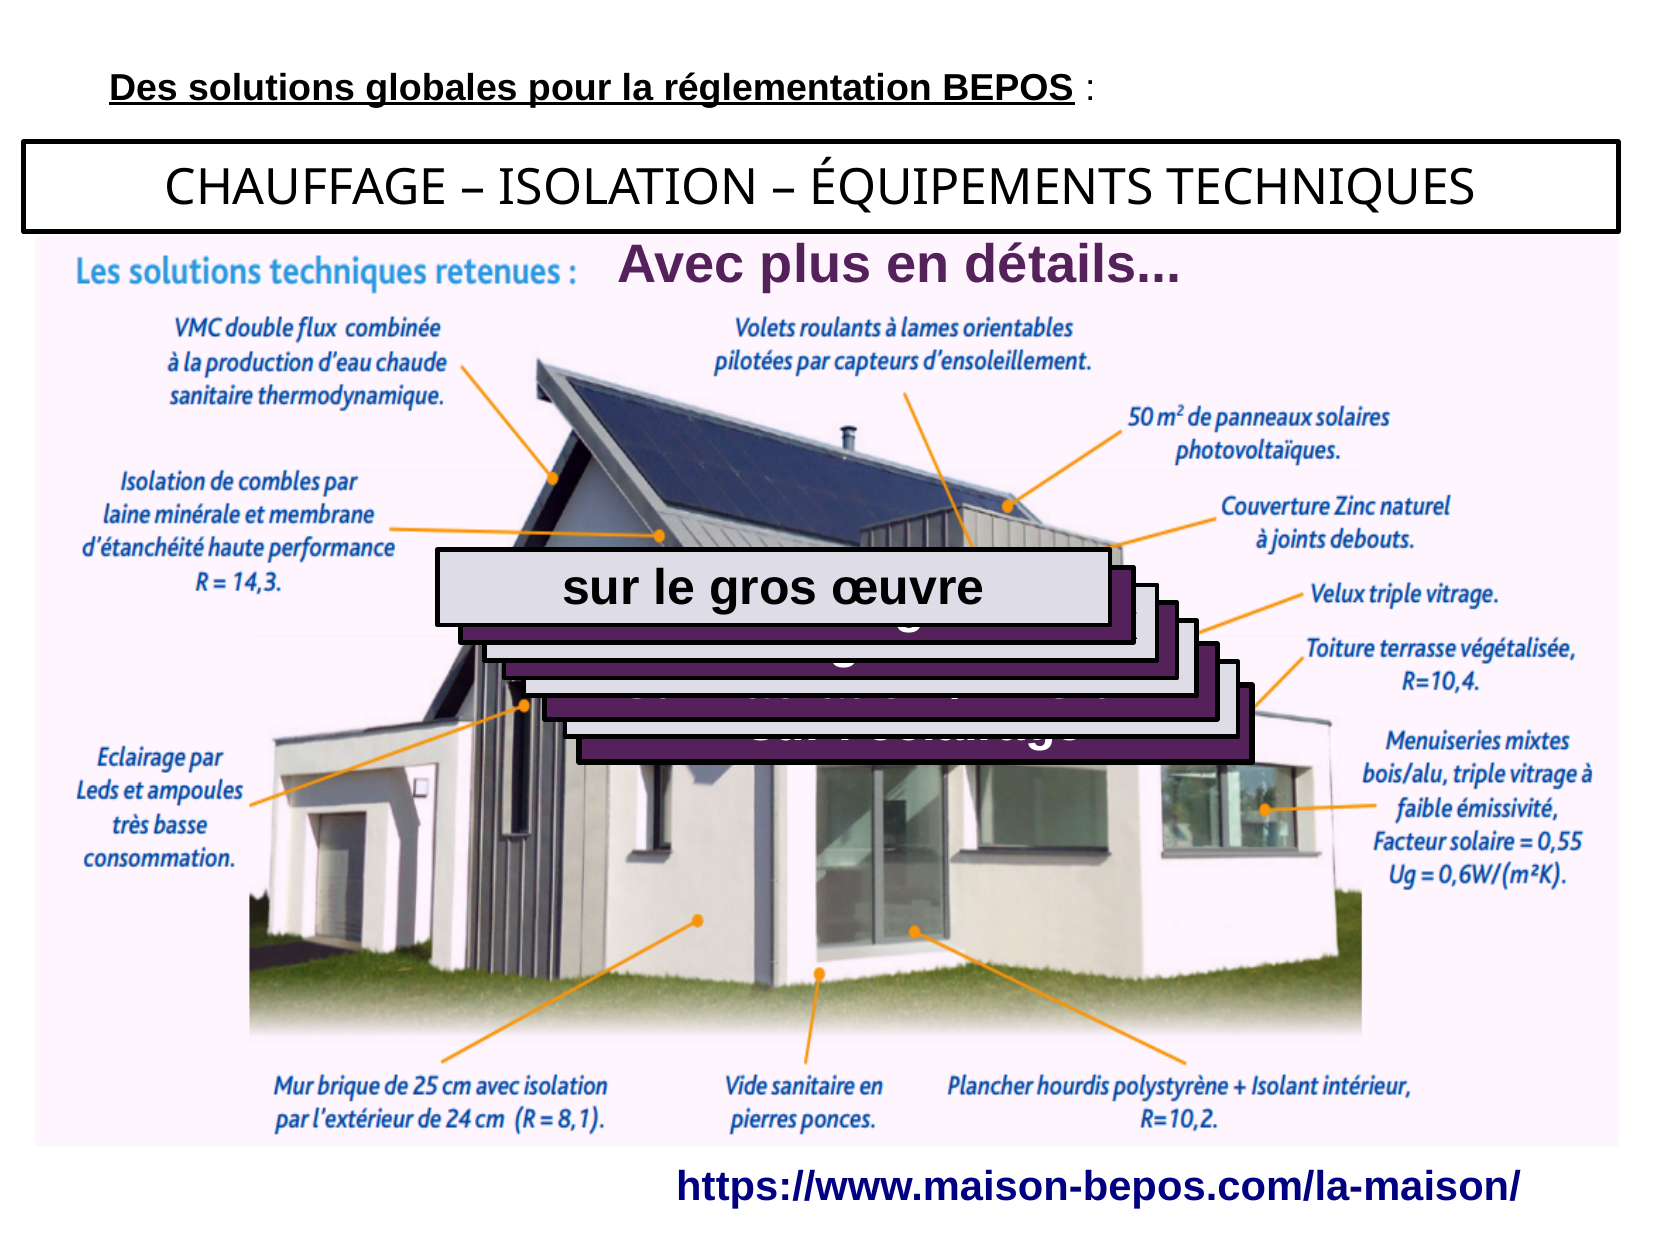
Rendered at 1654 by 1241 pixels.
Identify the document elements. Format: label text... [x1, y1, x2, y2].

text_box sur les volets Roulants [523, 620, 1197, 696]
text_box sur l’éclairage [579, 685, 1252, 762]
text_box sur le gros œuvre [437, 549, 1110, 625]
text_box sur les vitrages [460, 567, 1134, 643]
text_box sur les Choix de matériaux [484, 584, 1158, 661]
text_box Avec plus en détails... [602, 225, 1288, 302]
picture [35, 236, 1619, 1146]
text_box Des solutions globales pour la réglementation BEPOS : [94, 59, 1477, 116]
text_box CHAUFFAGE – ISOLATION – ÉQUIPEMENTS TECHNIQUES [23, 141, 1619, 232]
text_box https://www.maison-bepos.com/la-maison/ [661, 1155, 1630, 1217]
text_box sur l’aération /VMC df [544, 643, 1218, 720]
text_box sur l’énérgie solaire [504, 602, 1177, 678]
text_box sur l’isolation [565, 661, 1238, 737]
